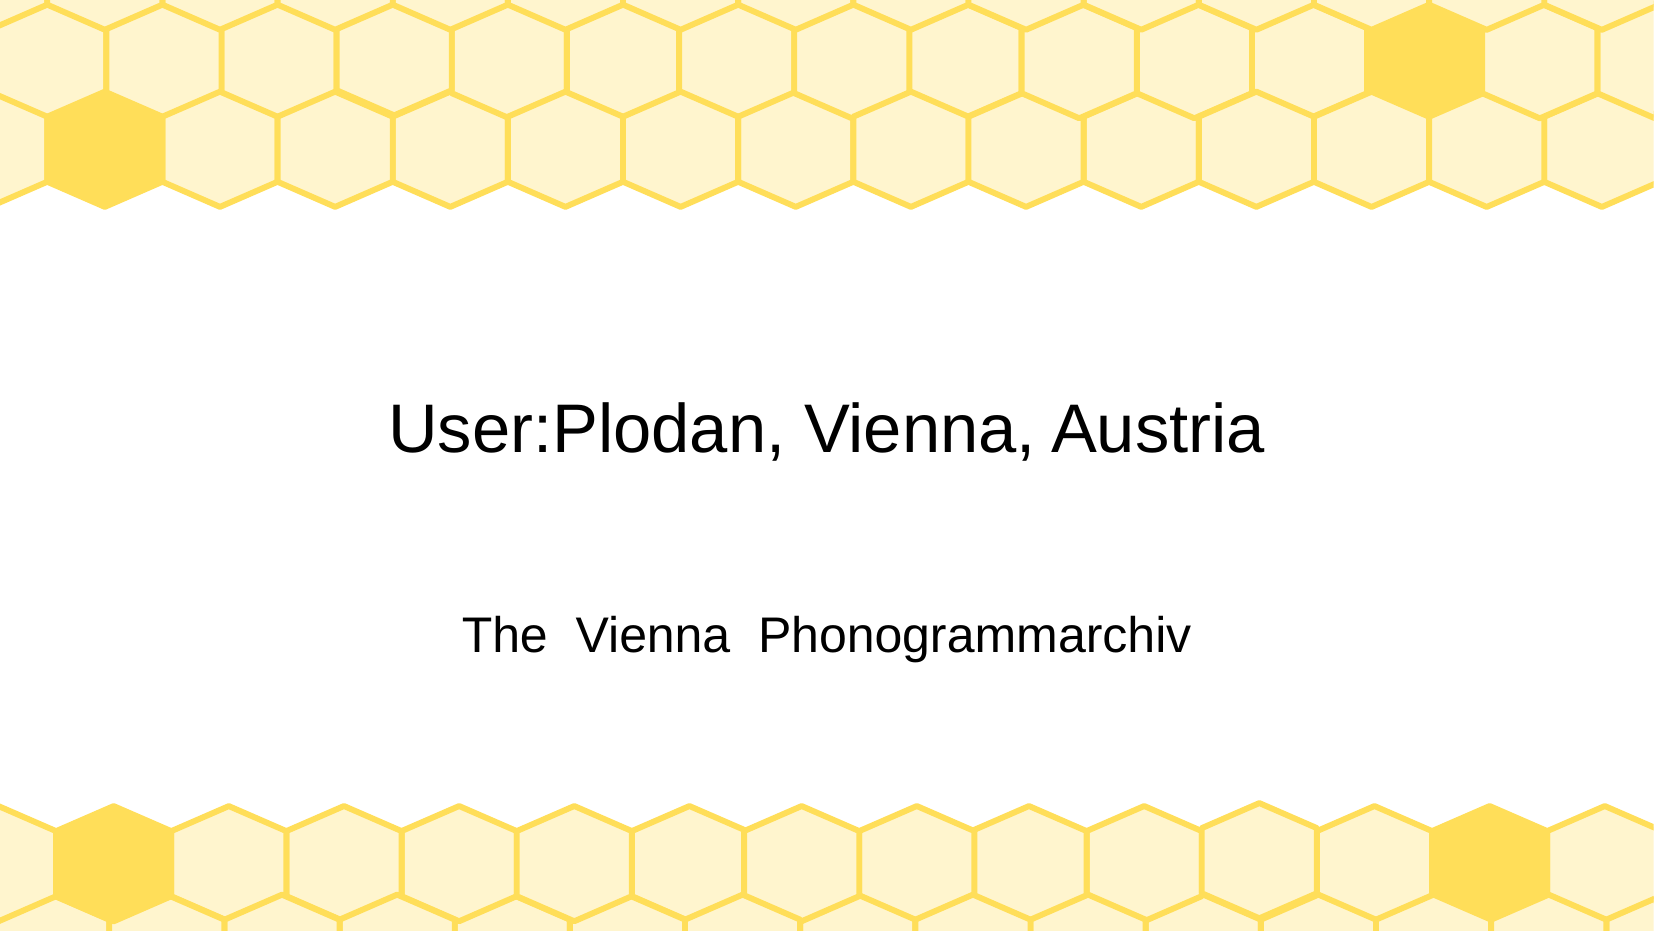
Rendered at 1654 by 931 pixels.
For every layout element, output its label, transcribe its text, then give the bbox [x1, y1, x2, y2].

subtitle The Vienna Phonogrammarchiv [88, 561, 1565, 709]
title User:Plodan, Vienna, Austria [88, 324, 1565, 532]
